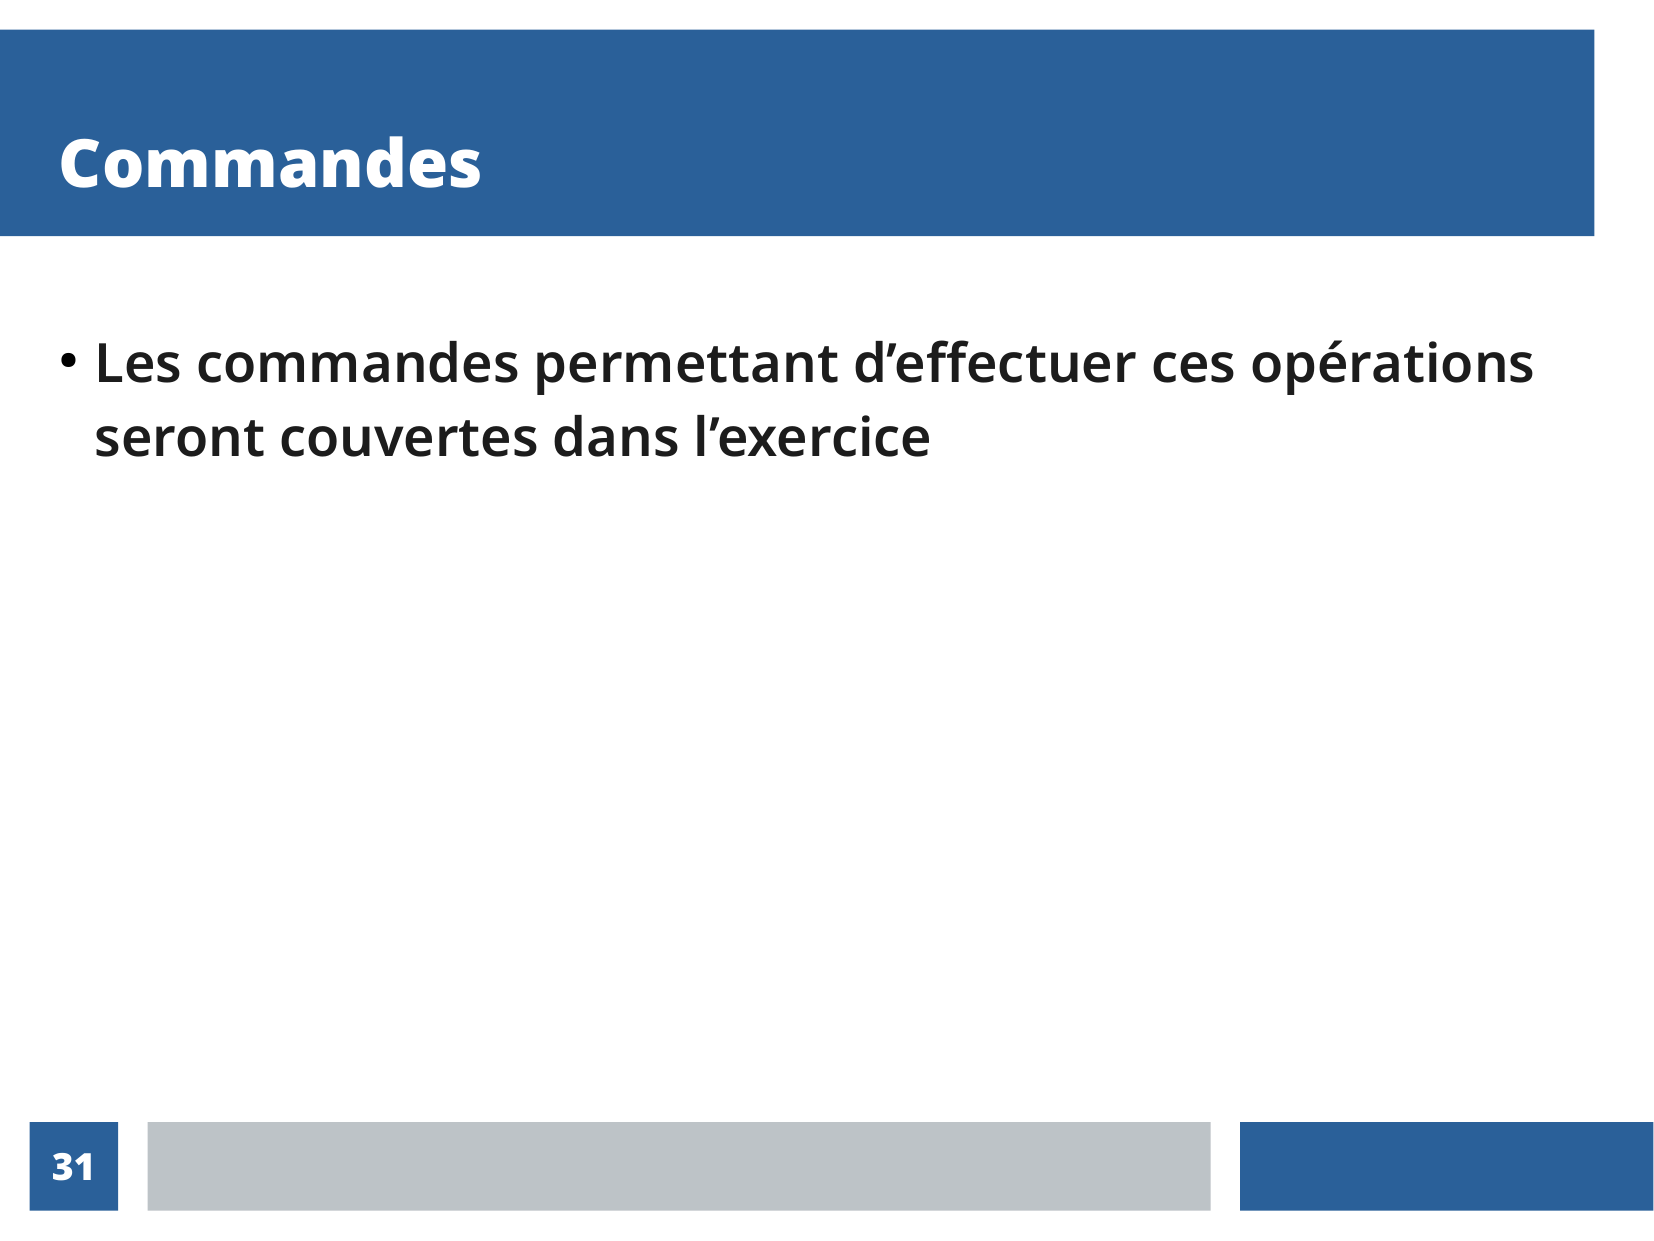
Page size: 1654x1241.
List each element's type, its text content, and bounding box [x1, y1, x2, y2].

title Commandes [59, 59, 1595, 207]
list Les commandes permettant d’effectuer ces opérations seront couvertes dans l’exercice [59, 324, 1565, 1093]
